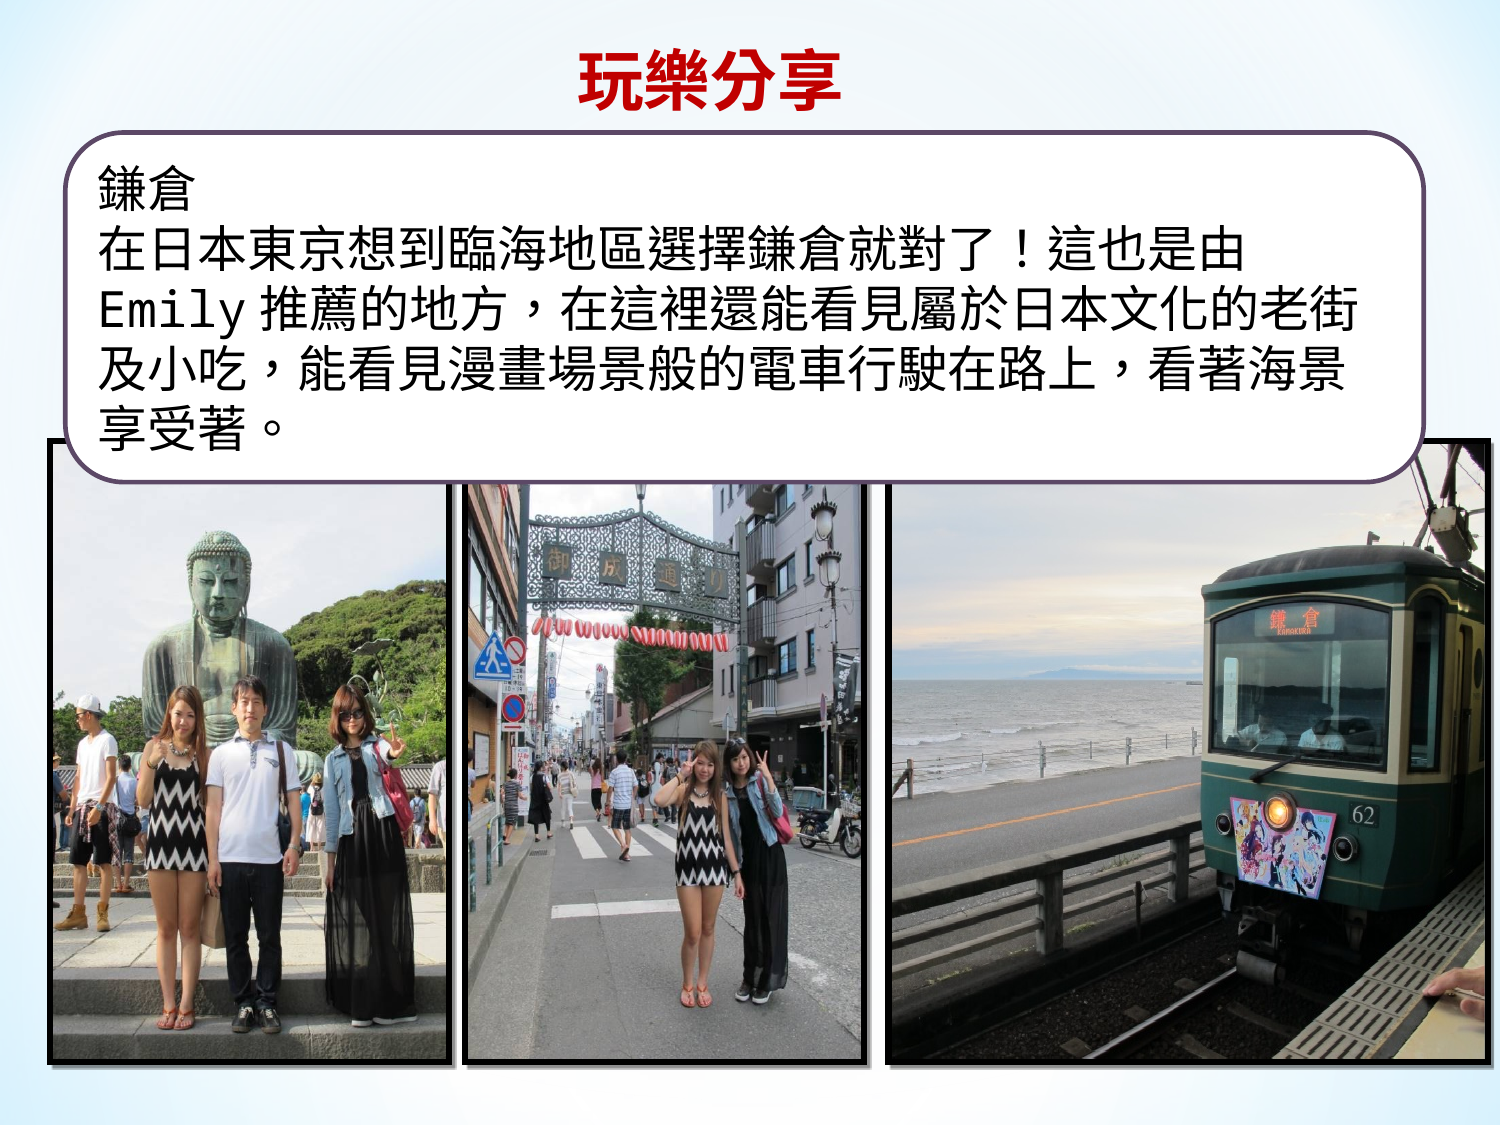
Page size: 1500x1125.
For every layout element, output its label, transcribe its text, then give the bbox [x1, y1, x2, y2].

text_box 鎌倉 在日本東京想到臨海地區選擇鎌倉就對了！這也是由Emily推薦的地方，在這裡還能看見屬於日本文化的老街及小吃，能看見漫畫場景般的電車行駛在路上，看著海景享受著。 [65, 132, 1424, 483]
picture [0, 0, 1500, 1125]
text_box 玩樂分享 [562, 30, 860, 127]
